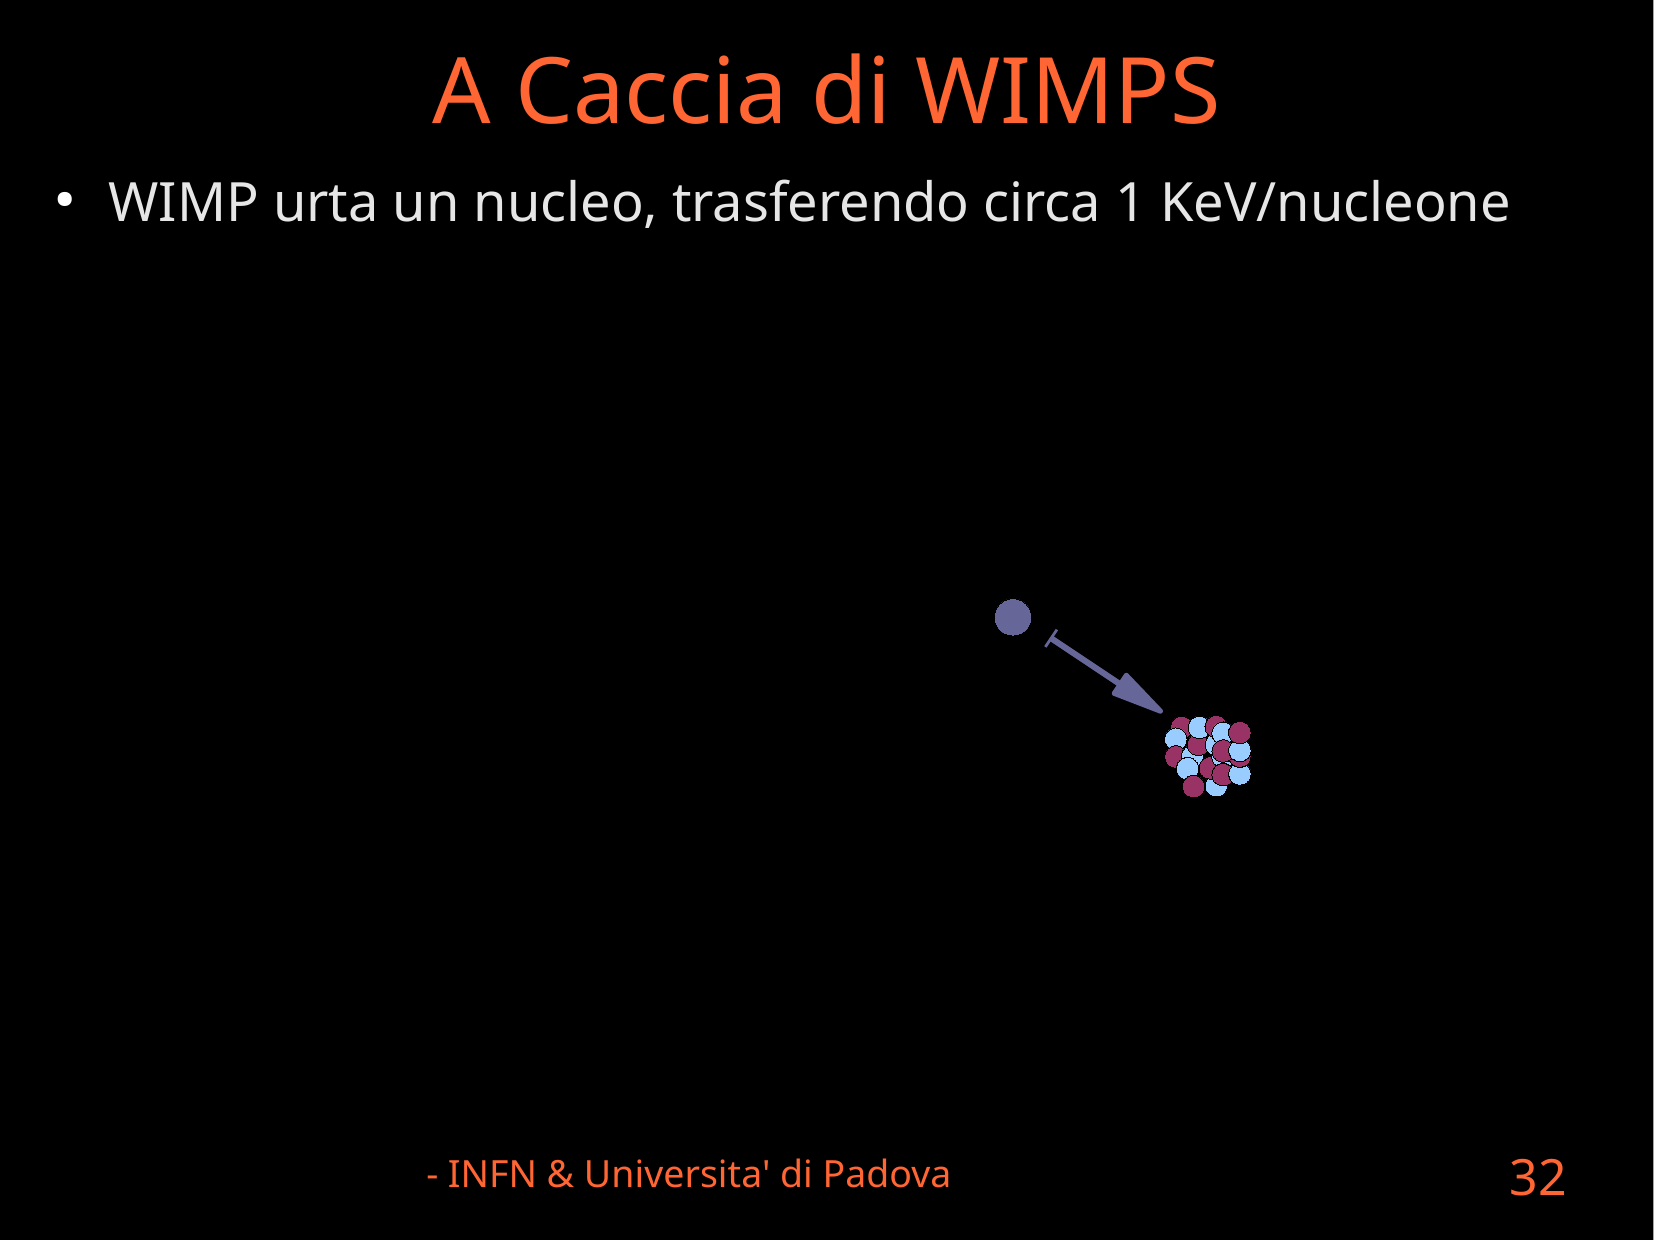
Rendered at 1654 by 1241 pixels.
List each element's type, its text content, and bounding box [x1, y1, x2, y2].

text_box [1164, 715, 1252, 798]
title A Caccia di WIMPS [82, 19, 1571, 157]
text_box [994, 598, 1032, 637]
list WIMP urta un nucleo, trasferendo circa 1 KeV/nucleone [37, 163, 1654, 1086]
